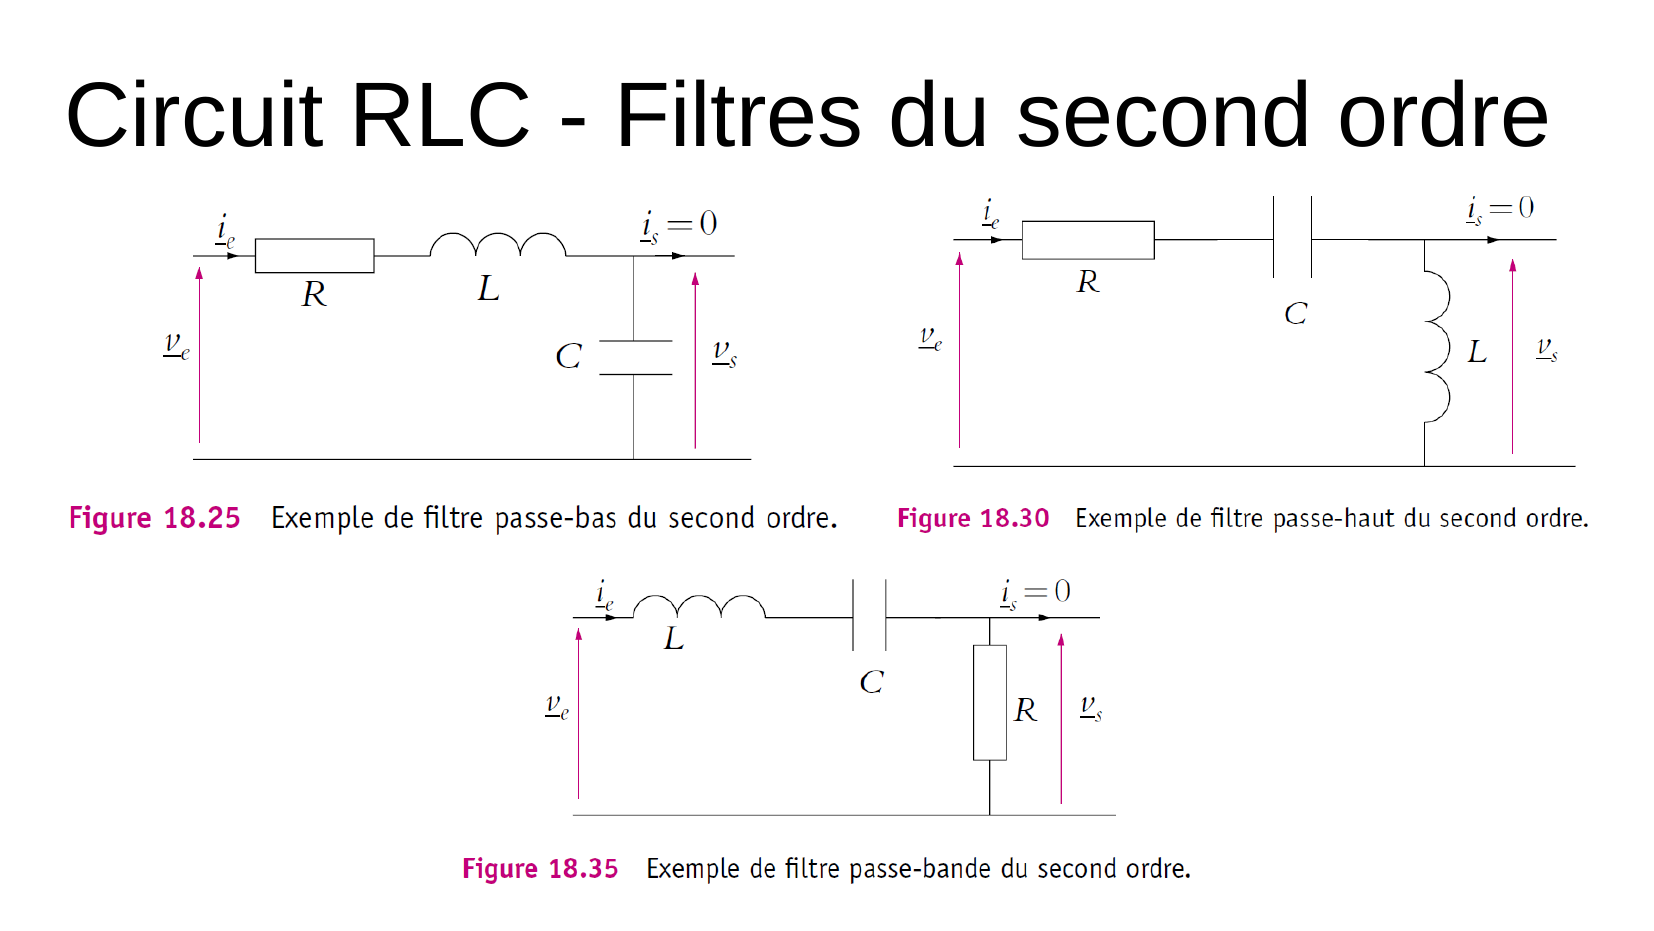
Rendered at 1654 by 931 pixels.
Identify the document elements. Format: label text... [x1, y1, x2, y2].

picture [35, 165, 1619, 905]
title Circuit RLC - Filtres du second ordre [47, 12, 1571, 218]
